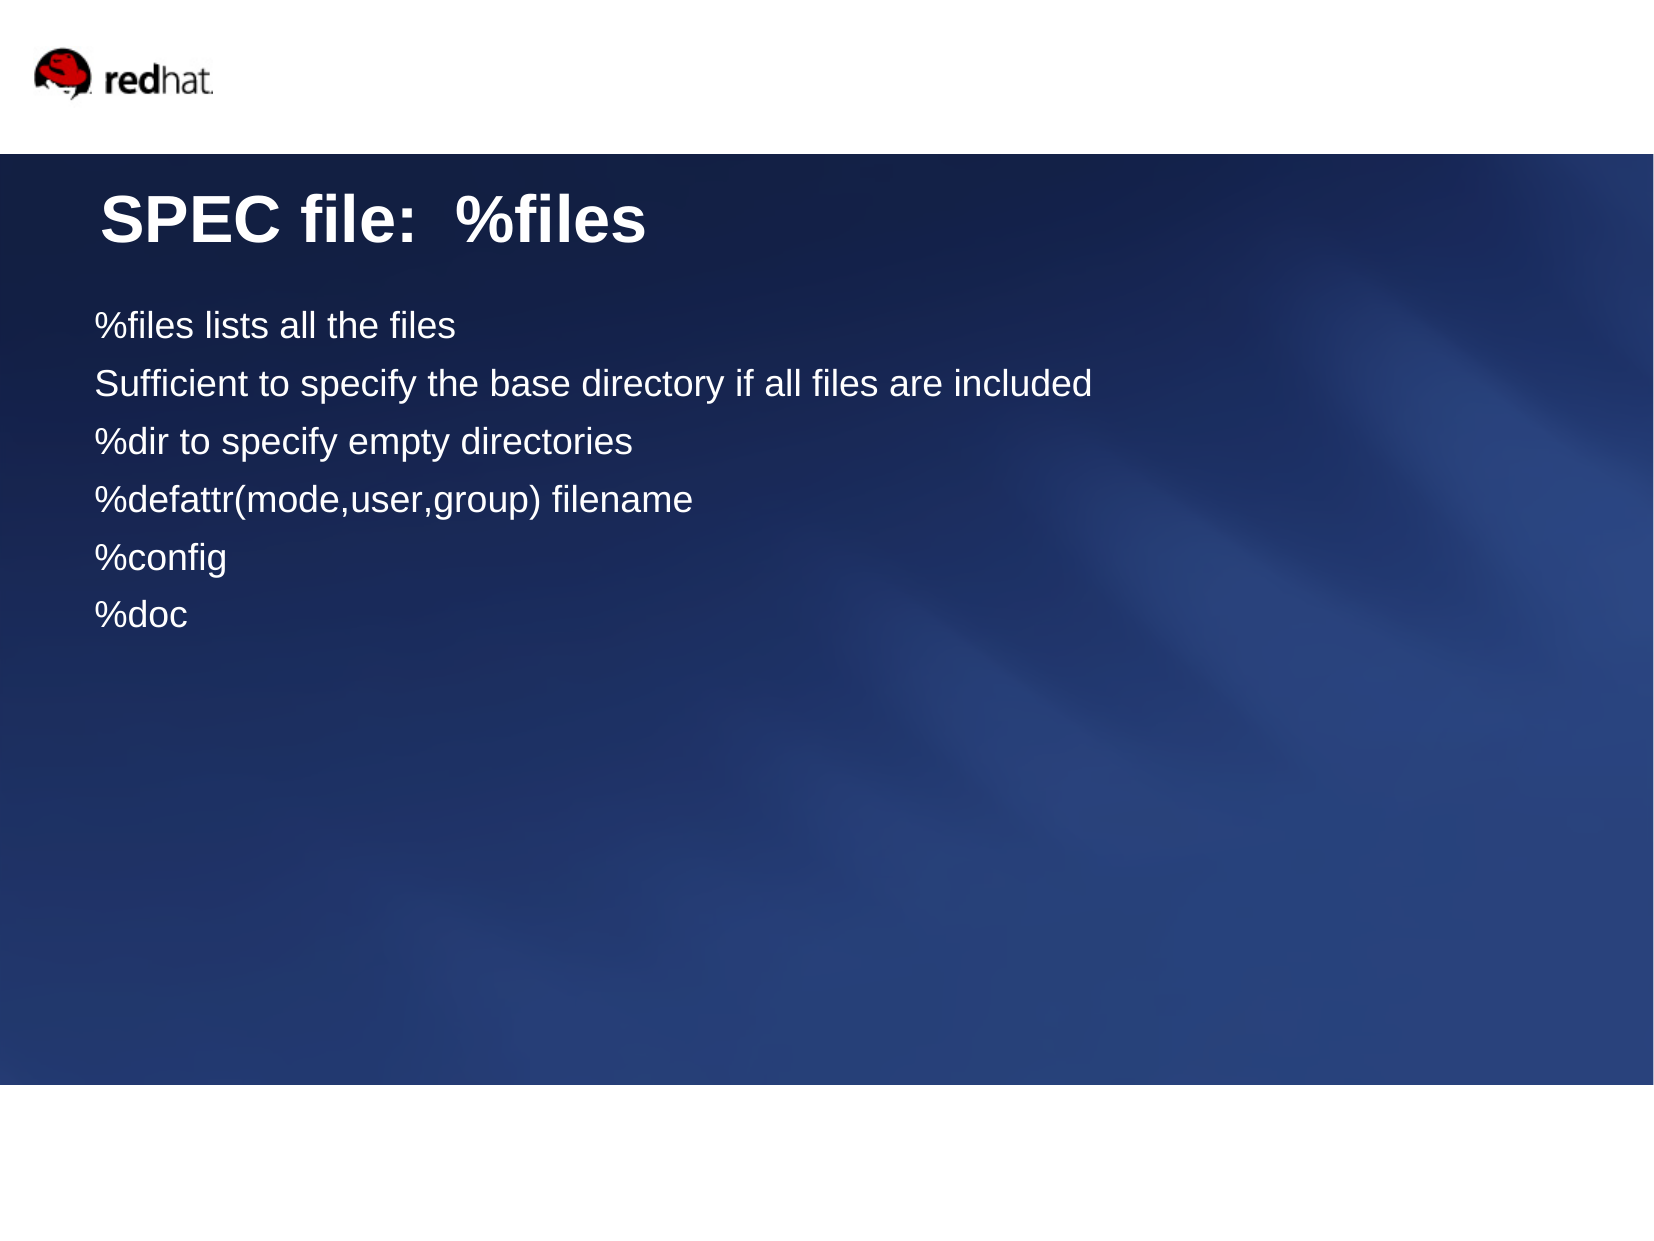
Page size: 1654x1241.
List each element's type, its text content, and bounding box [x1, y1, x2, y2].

title SPEC file: %files [100, 164, 1506, 275]
picture [33, 46, 213, 108]
list %files lists all the files Sufficient to specify the base directory if all files are included %dir to specify empty directories %defattr(mode,user,group) filename %config %doc [94, 304, 1500, 1083]
picture [0, 154, 1654, 1085]
